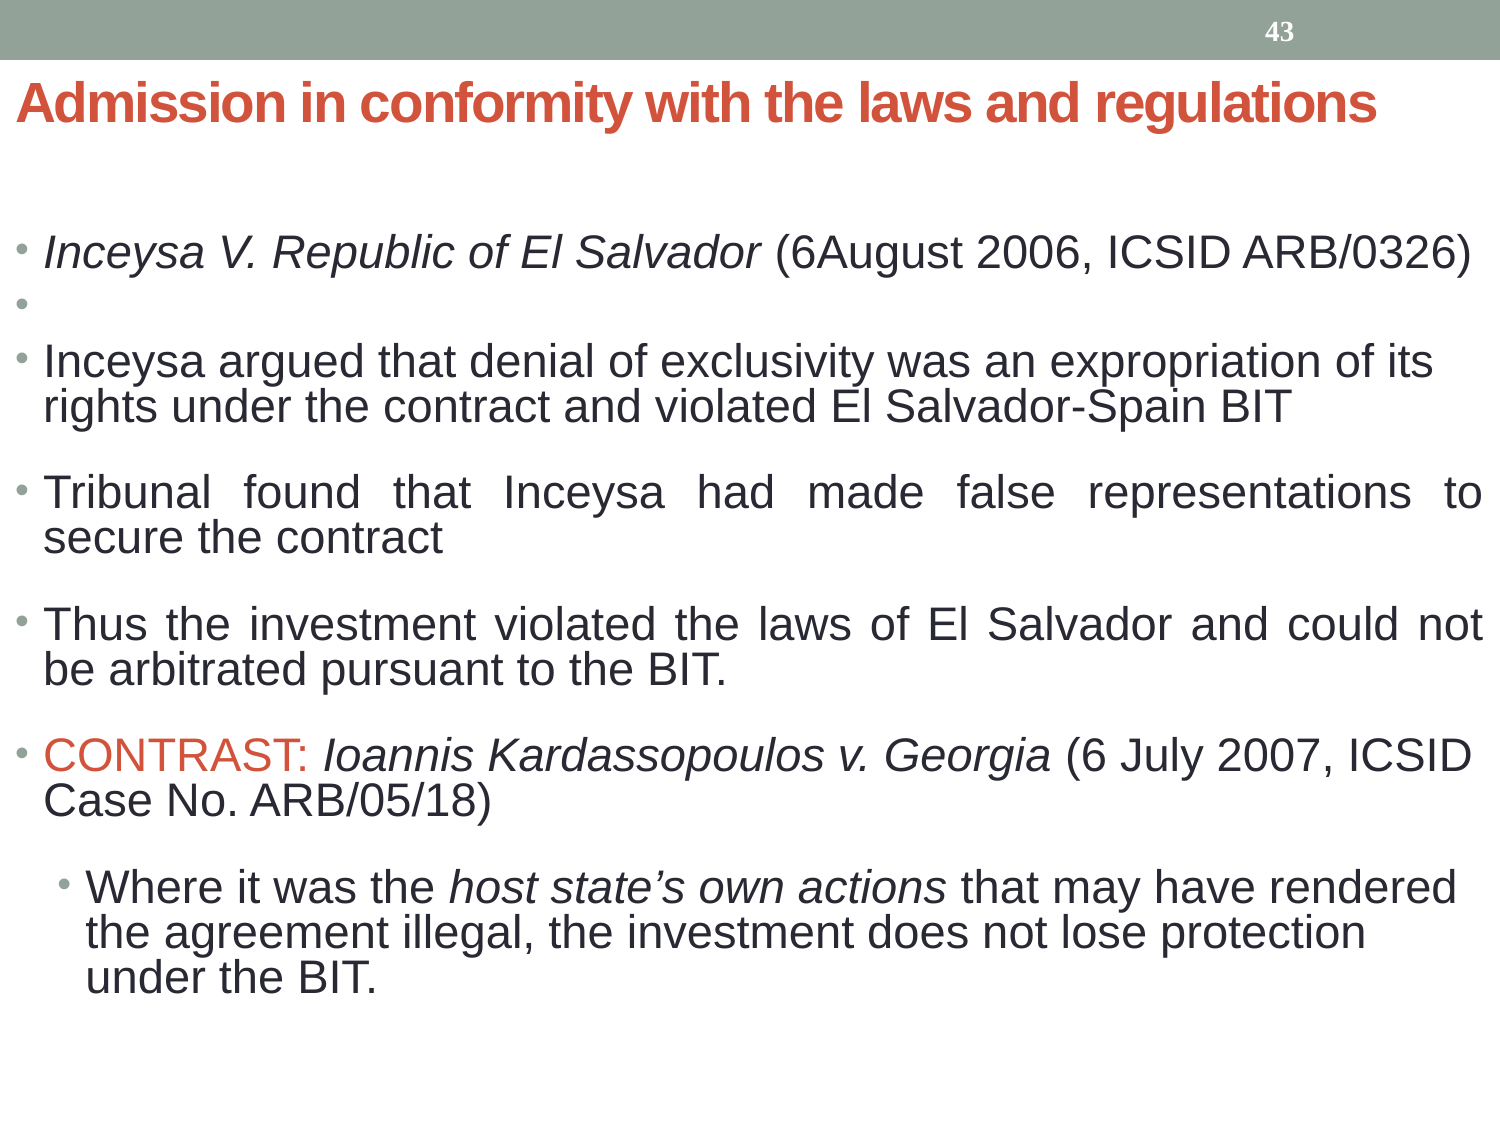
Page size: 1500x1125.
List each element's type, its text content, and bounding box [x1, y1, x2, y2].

title Admission in conformity with the laws and regulations [0, 50, 1500, 150]
slide_number <編號> [1250, 3, 1425, 50]
list Inceysa V. Republic of El Salvador (6August 2006, ICSID ARB/0326) Inceysa argued that denial of exclusivity was an expropriation of its rights under the contract and violated El Salvador-Spain BIT Tribunal found that Inceysa had made false representations to secure the contract Thus the investment violated the laws of El Salvador and could not be arbitrated pursuant to the BIT. CONTRAST: Ioannis Kardassopoulos v. Georgia (6 July 2007, ICSID Case No. ARB/05/18) Where it was the host state’s own actions that may have rendered the agreement illegal, the investment does not lose protection under the BIT. [0, 224, 1500, 1063]
